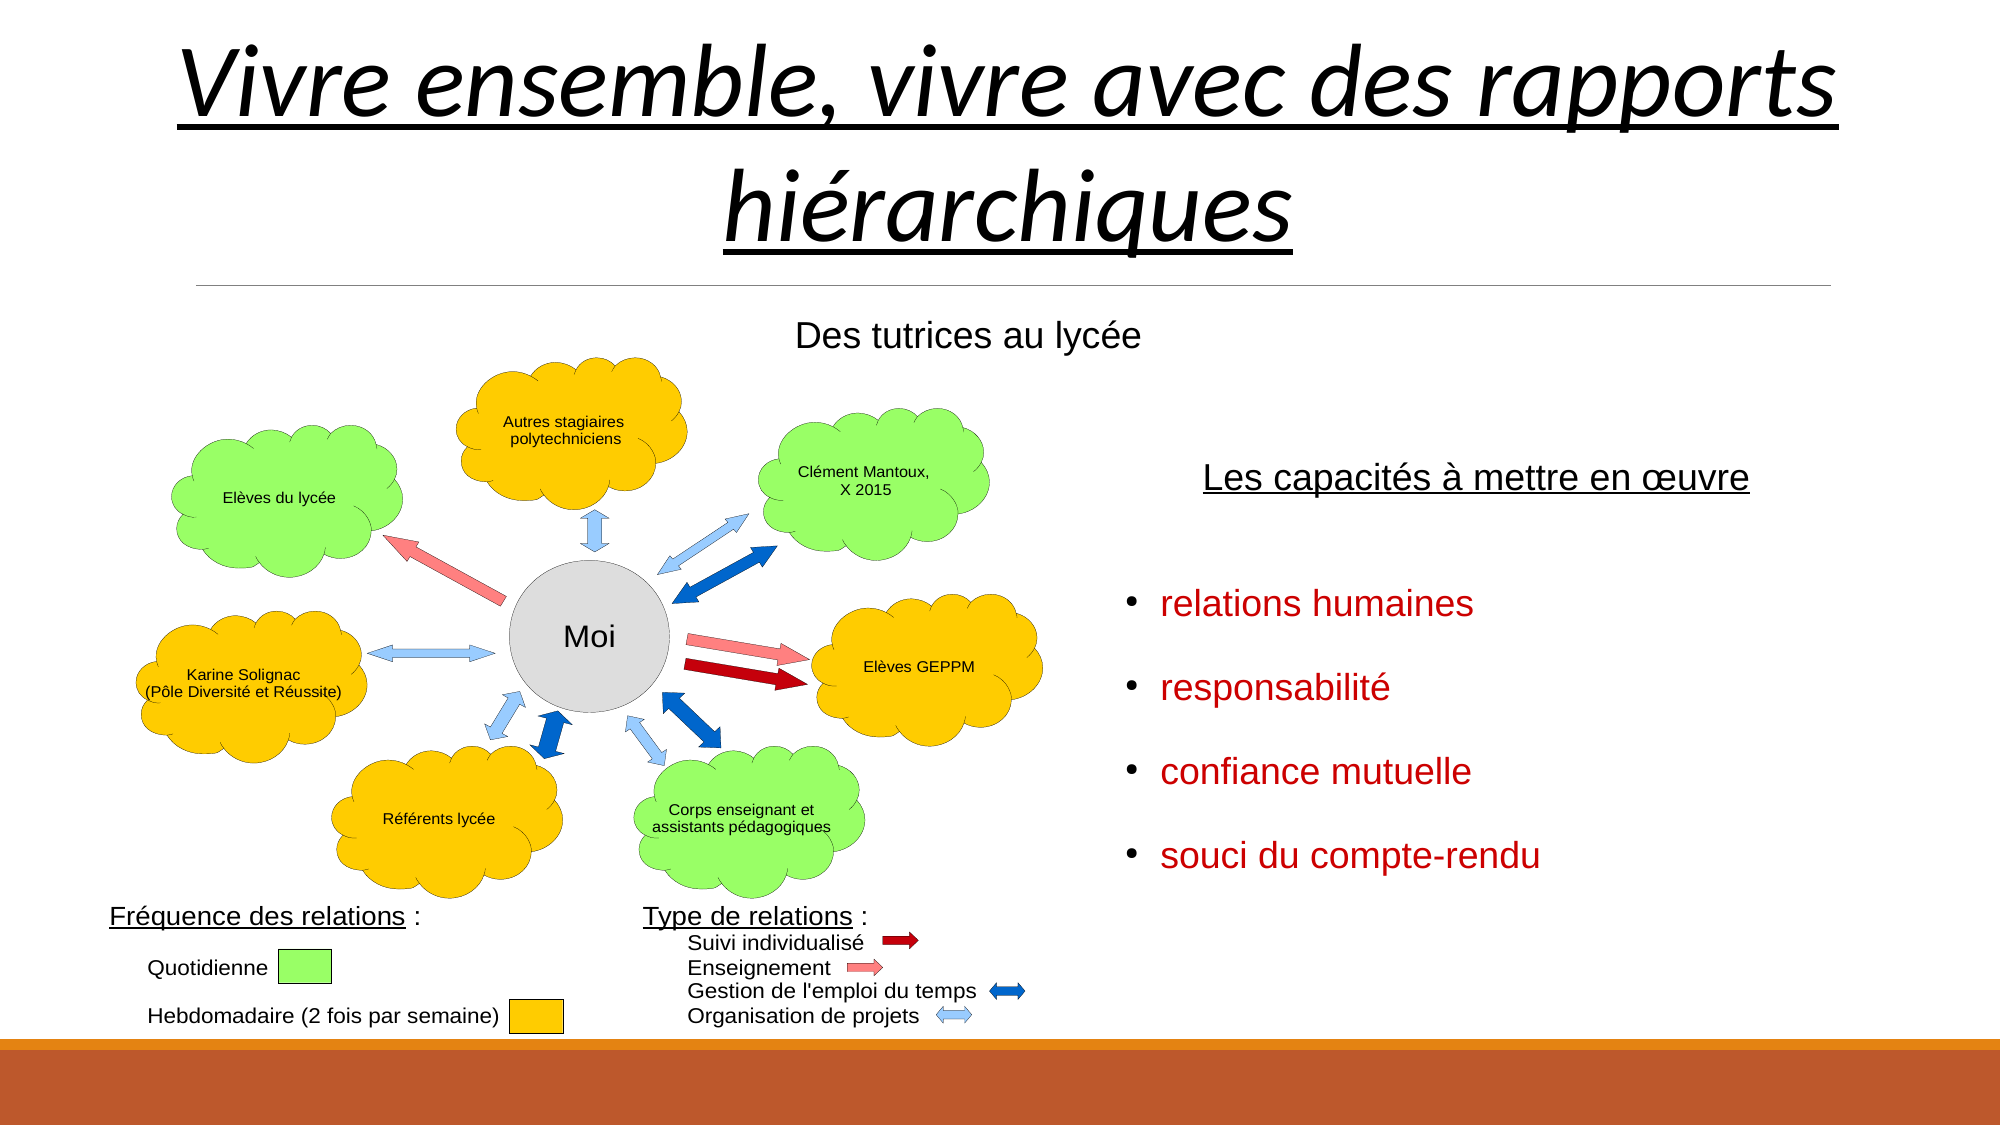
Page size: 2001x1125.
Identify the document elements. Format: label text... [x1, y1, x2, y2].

text_box Les capacités à mettre en œuvre relations humaines responsabilité confiance mutuelle souci du compte-rendu [1371, 448, 1843, 885]
text_box Des tutrices au lycée [188, 307, 1749, 364]
chart [0, 330, 1371, 1065]
text_box Vivre ensemble, vivre avec des rapports hiérarchiques [0, 5, 2000, 271]
